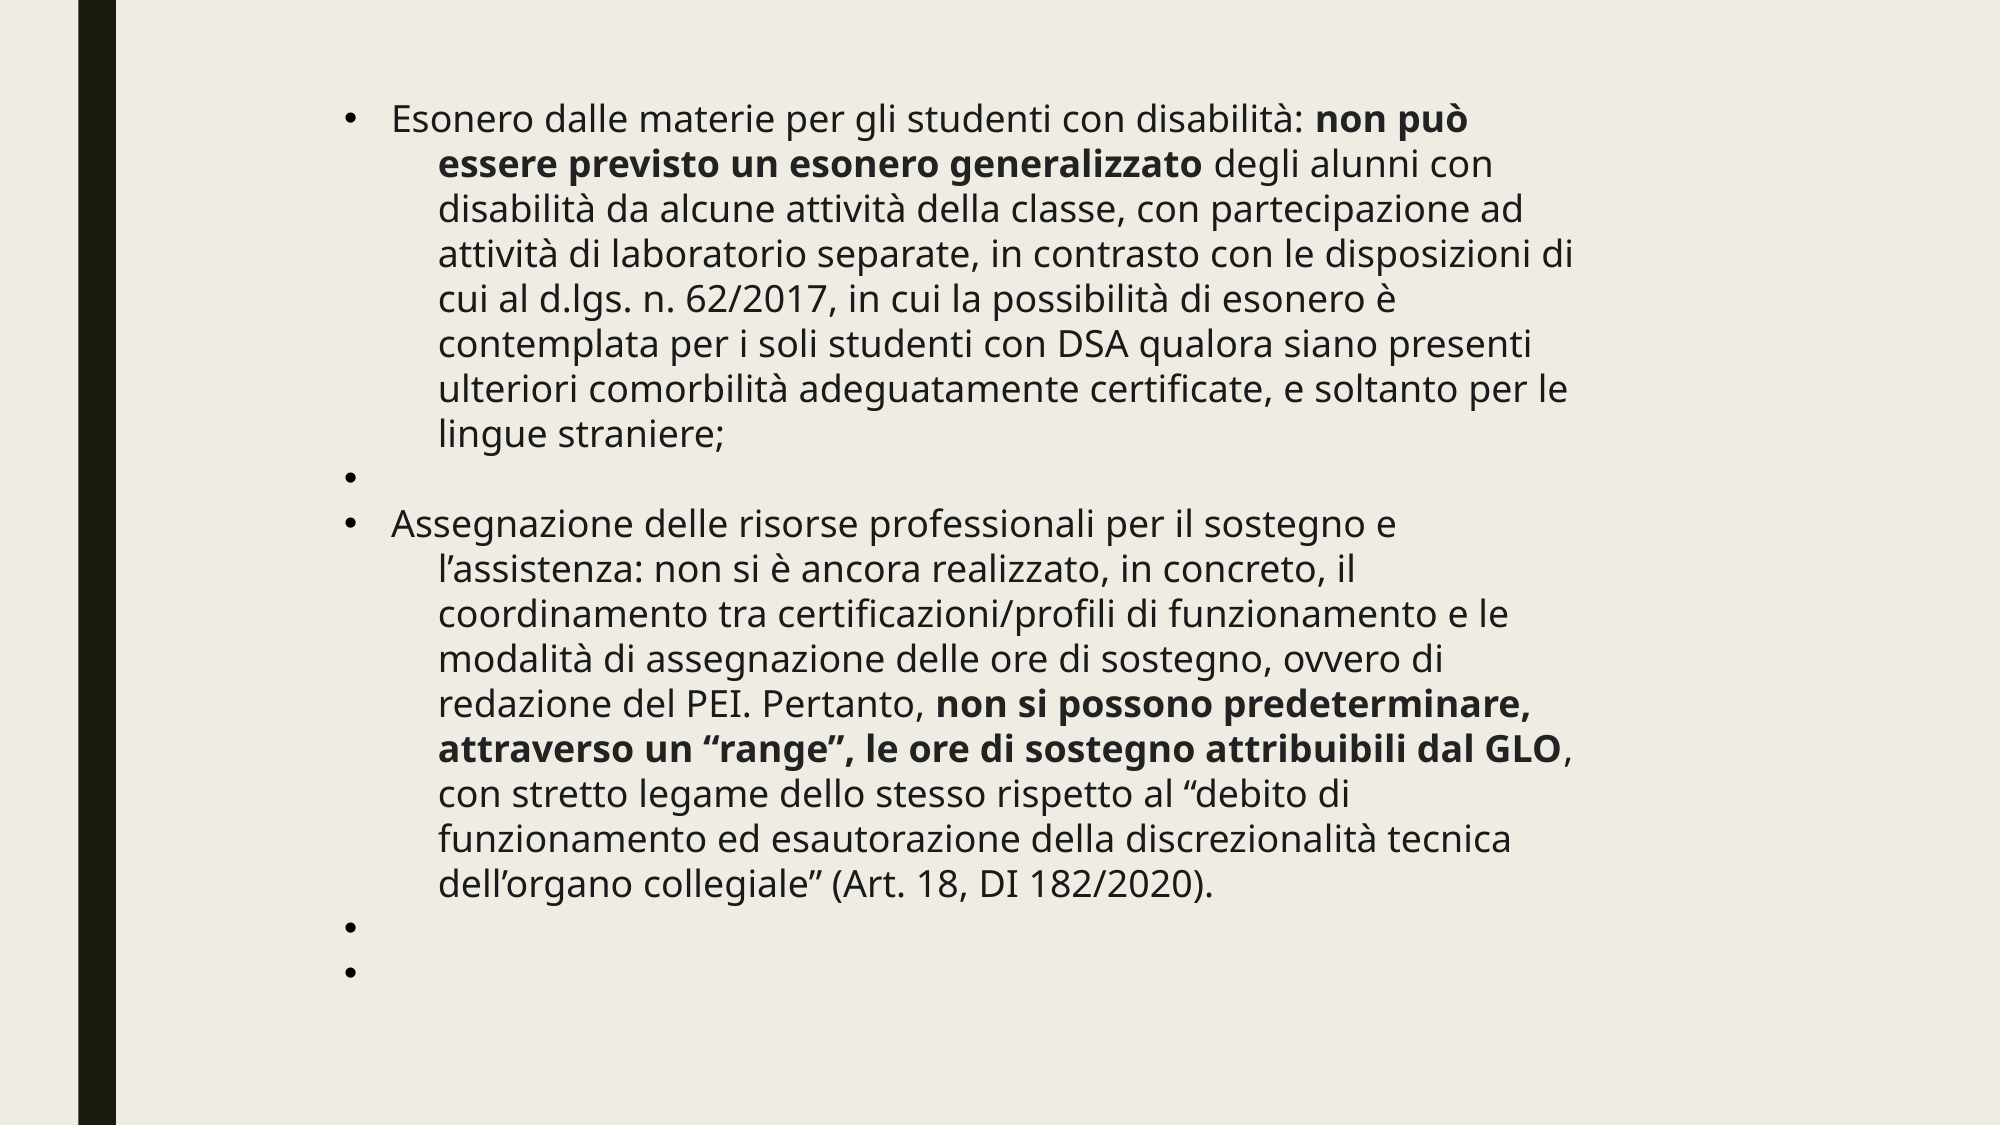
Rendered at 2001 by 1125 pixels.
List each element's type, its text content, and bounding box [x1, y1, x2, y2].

text_box Esonero dalle materie per gli studenti con disabilità: non può essere previsto un esonero generalizzato degli alunni con disabilità da alcune attività della classe, con partecipazione ad attività di laboratorio separate, in contrasto con le disposizioni di cui al d.lgs. n. 62/2017, in cui la possibilità di esonero è contemplata per i soli studenti con DSA qualora siano presenti ulteriori comorbilità adeguatamente certificate, e soltanto per le lingue straniere; Assegnazione delle risorse professionali per il sostegno e l’assistenza: non si è ancora realizzato, in concreto, il coordinamento tra certificazioni/profili di funzionamento e le modalità di assegnazione delle ore di sostegno, ovvero di redazione del PEI. Pertanto, non si possono predeterminare, attraverso un “range”, le ore di sostegno attribuibili dal GLO, con stretto legame dello stesso rispetto al “debito di funzionamento ed esautorazione della discrezionalità tecnica dell’organo collegiale” (Art. 18, DI 182/2020). [329, 87, 1611, 966]
